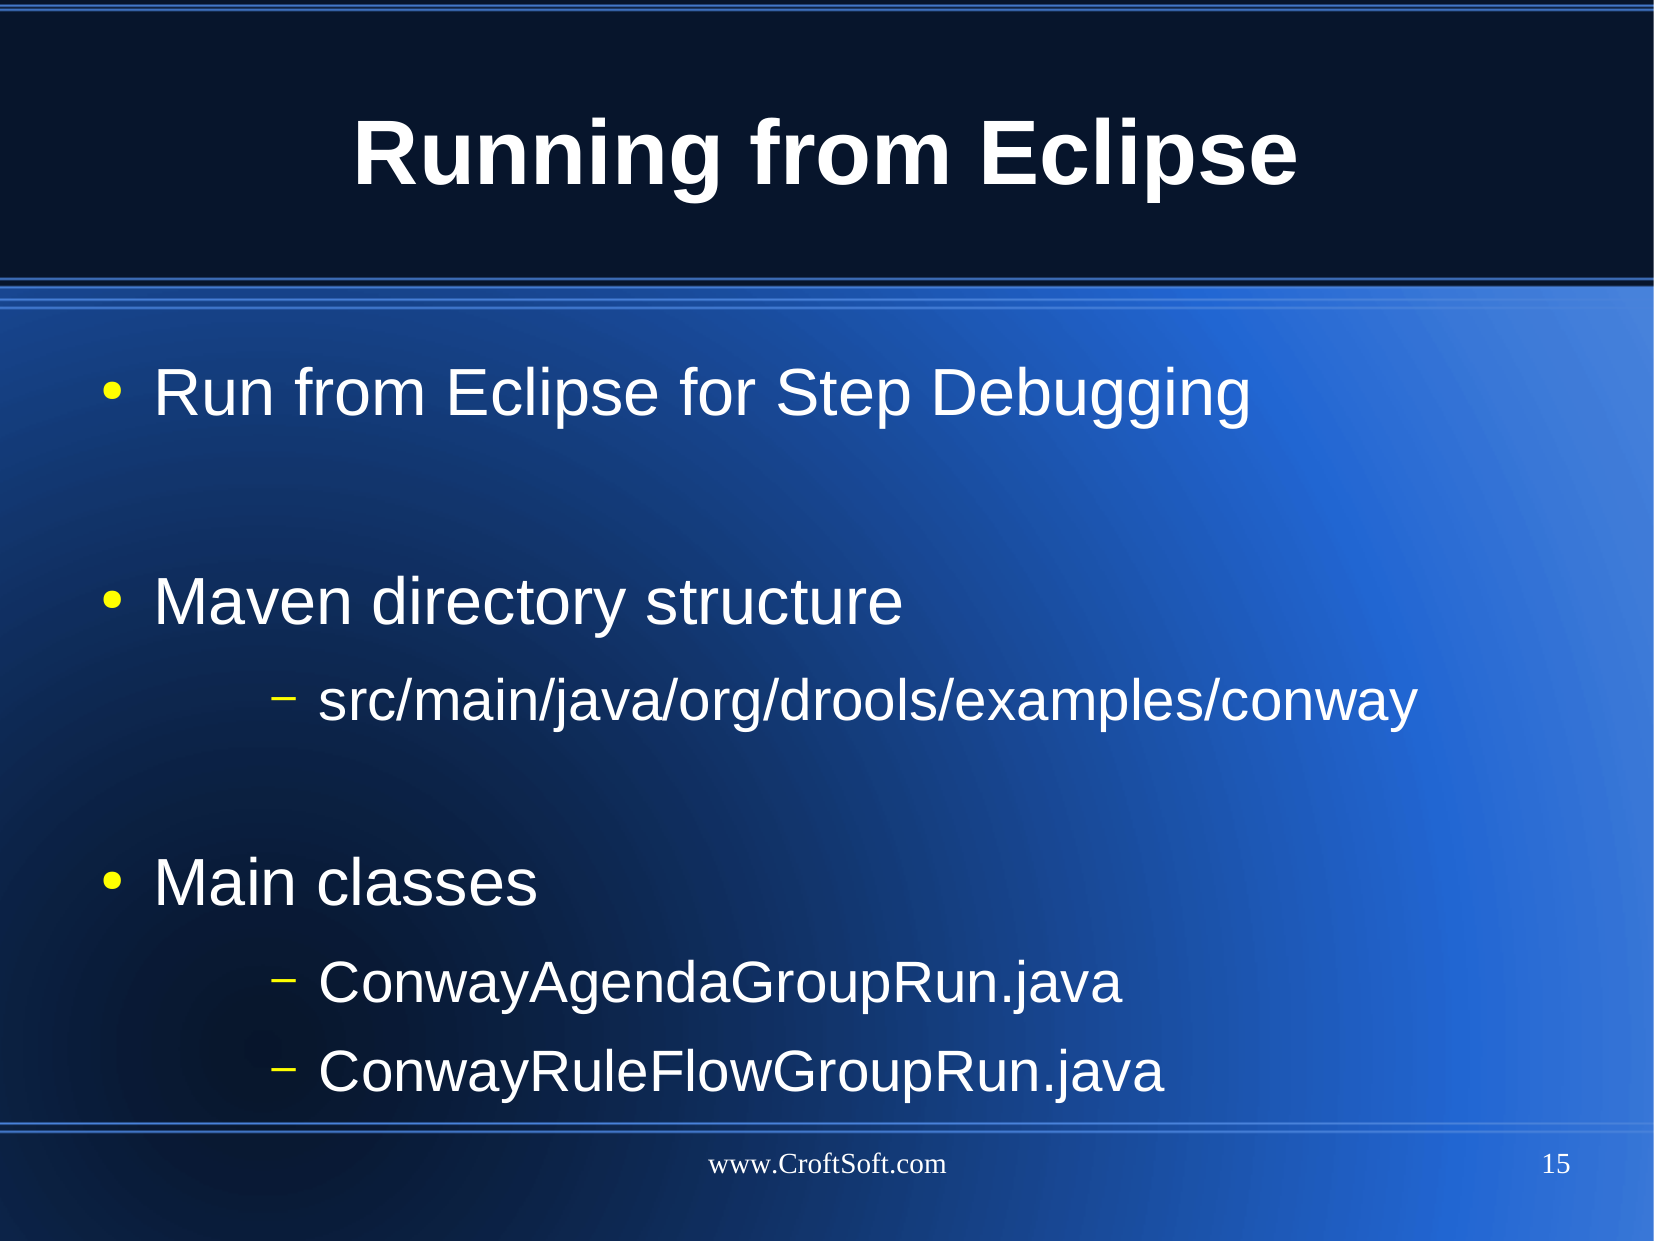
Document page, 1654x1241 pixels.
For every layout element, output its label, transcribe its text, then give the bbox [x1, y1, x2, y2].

picture [0, 0, 1654, 1241]
title Running from Eclipse [82, 49, 1571, 257]
list Run from Eclipse for Step Debugging Maven directory structure src/main/java/org/drools/examples/conway Main classes ConwayAgendaGroupRun.java ConwayRuleFlowGroupRun.java [82, 355, 1571, 1103]
